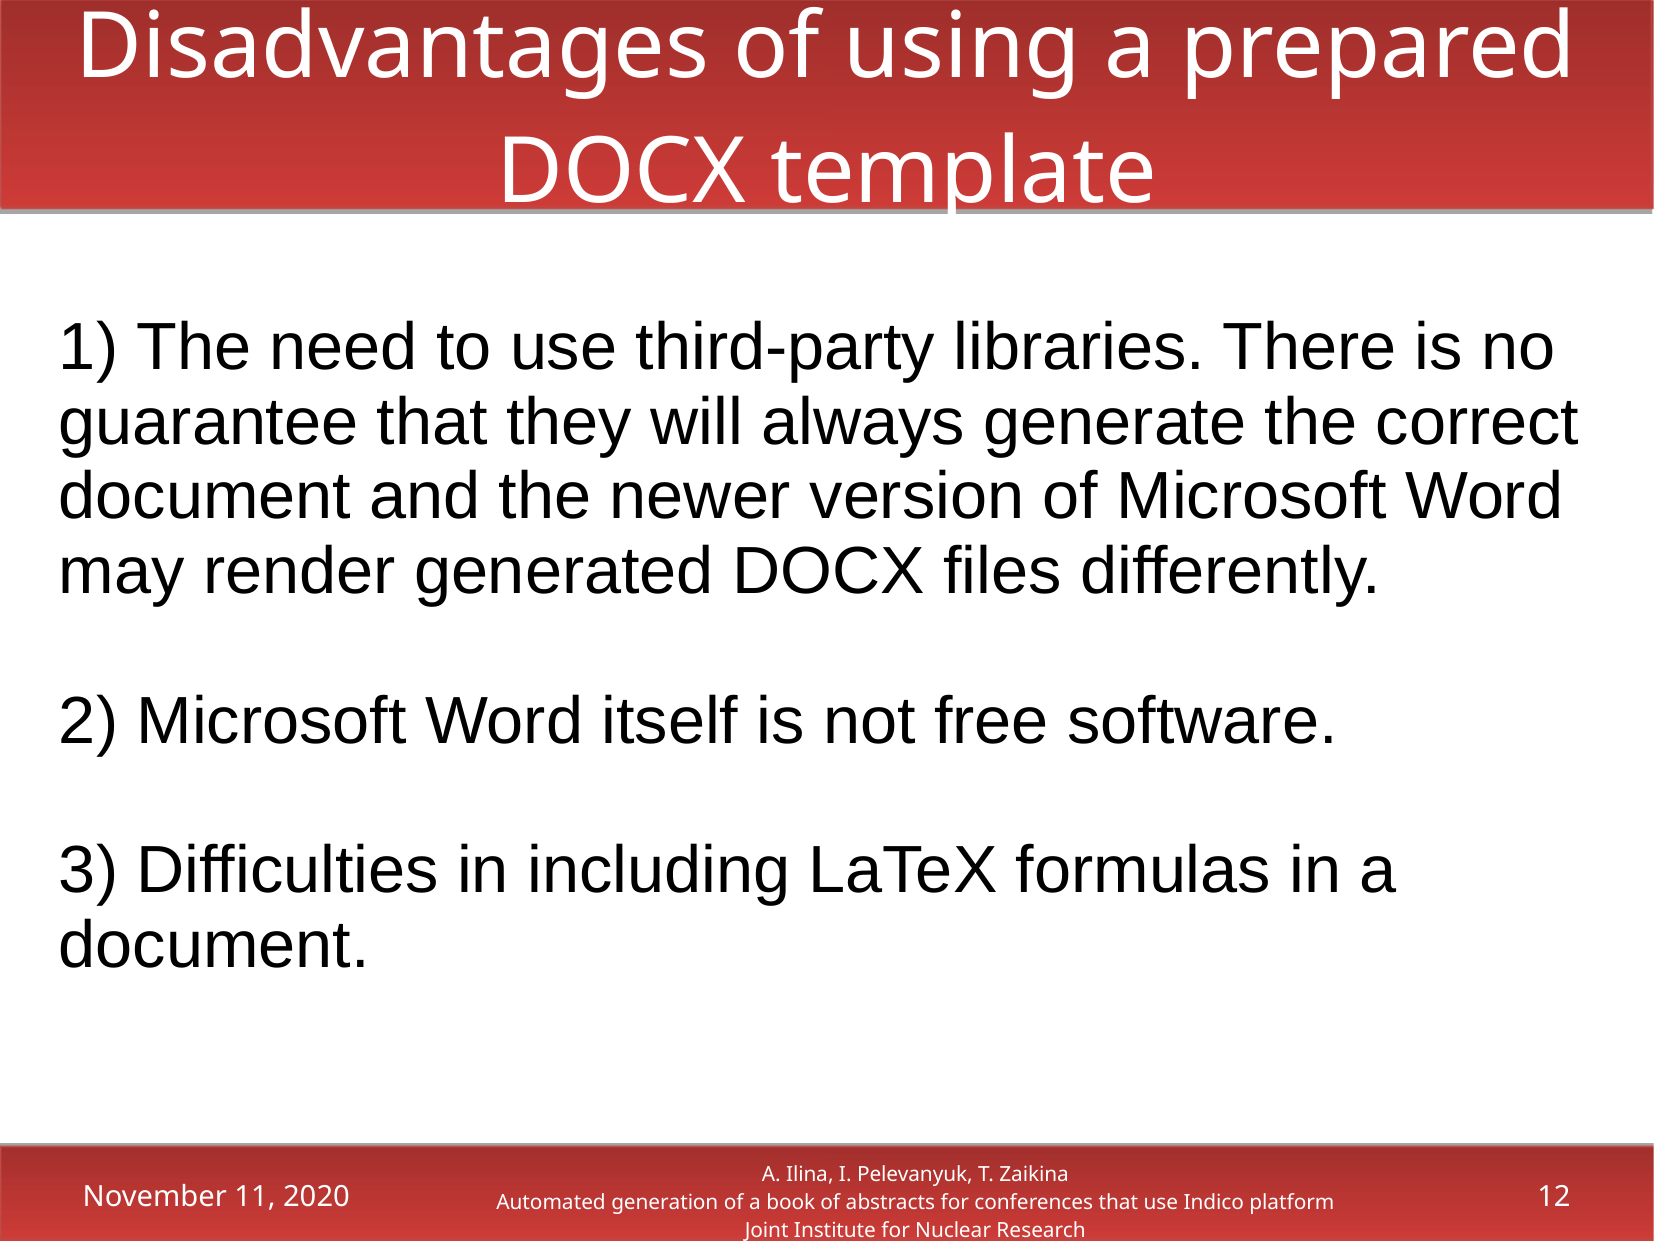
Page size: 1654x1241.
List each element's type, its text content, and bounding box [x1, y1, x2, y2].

subtitle The need to use third-party libraries. There is no guarantee that they will always generate the correct document and the newer version of Microsoft Word may render generated DOCX files differently.​ Microsoft Word itself is not free software.​ Difficulties in including LaTeX formulas in a document. [59, 236, 1595, 1055]
text_box A. Ilina, I. Pelevanyuk, T. Zaikina Automated generation of a book of abstracts for conferences that use Indico platform Joint Institute for Nuclear Research [354, 1151, 1477, 1240]
picture [0, 1143, 1654, 1241]
title Disadvantages of using a prepared DOCX template​ [59, 0, 1595, 212]
picture [0, 0, 948, 214]
picture [956, 0, 1654, 214]
